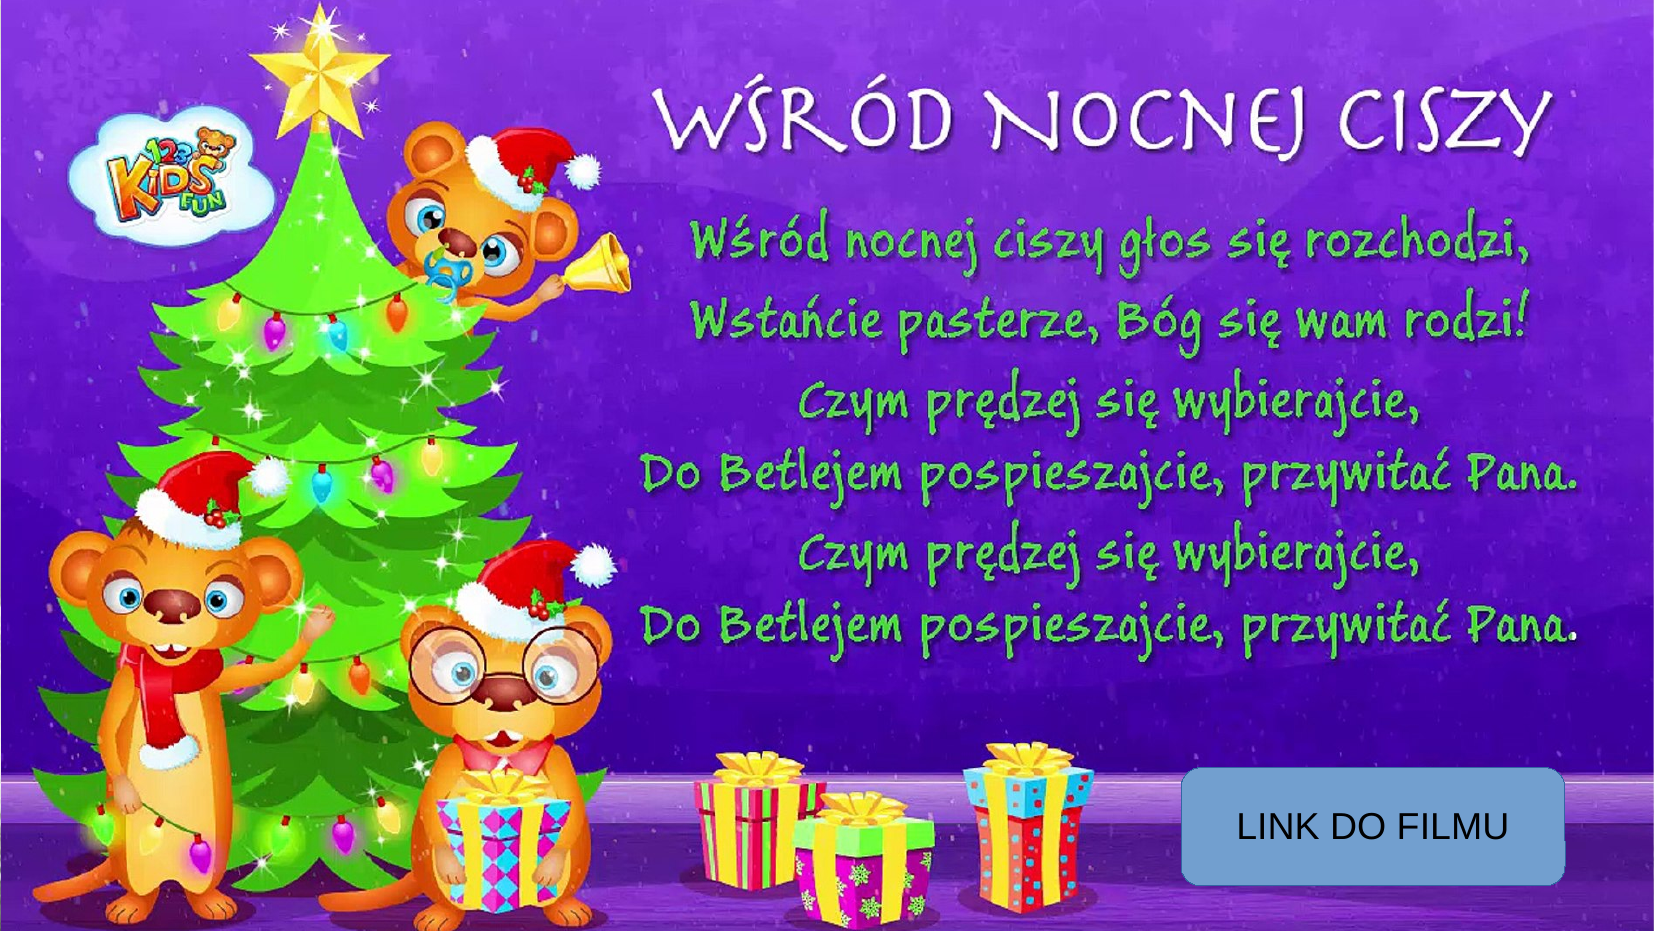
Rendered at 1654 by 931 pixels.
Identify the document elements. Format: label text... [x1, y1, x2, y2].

picture [0, 0, 1654, 931]
text_box LINK DO FILMU [1181, 767, 1566, 886]
